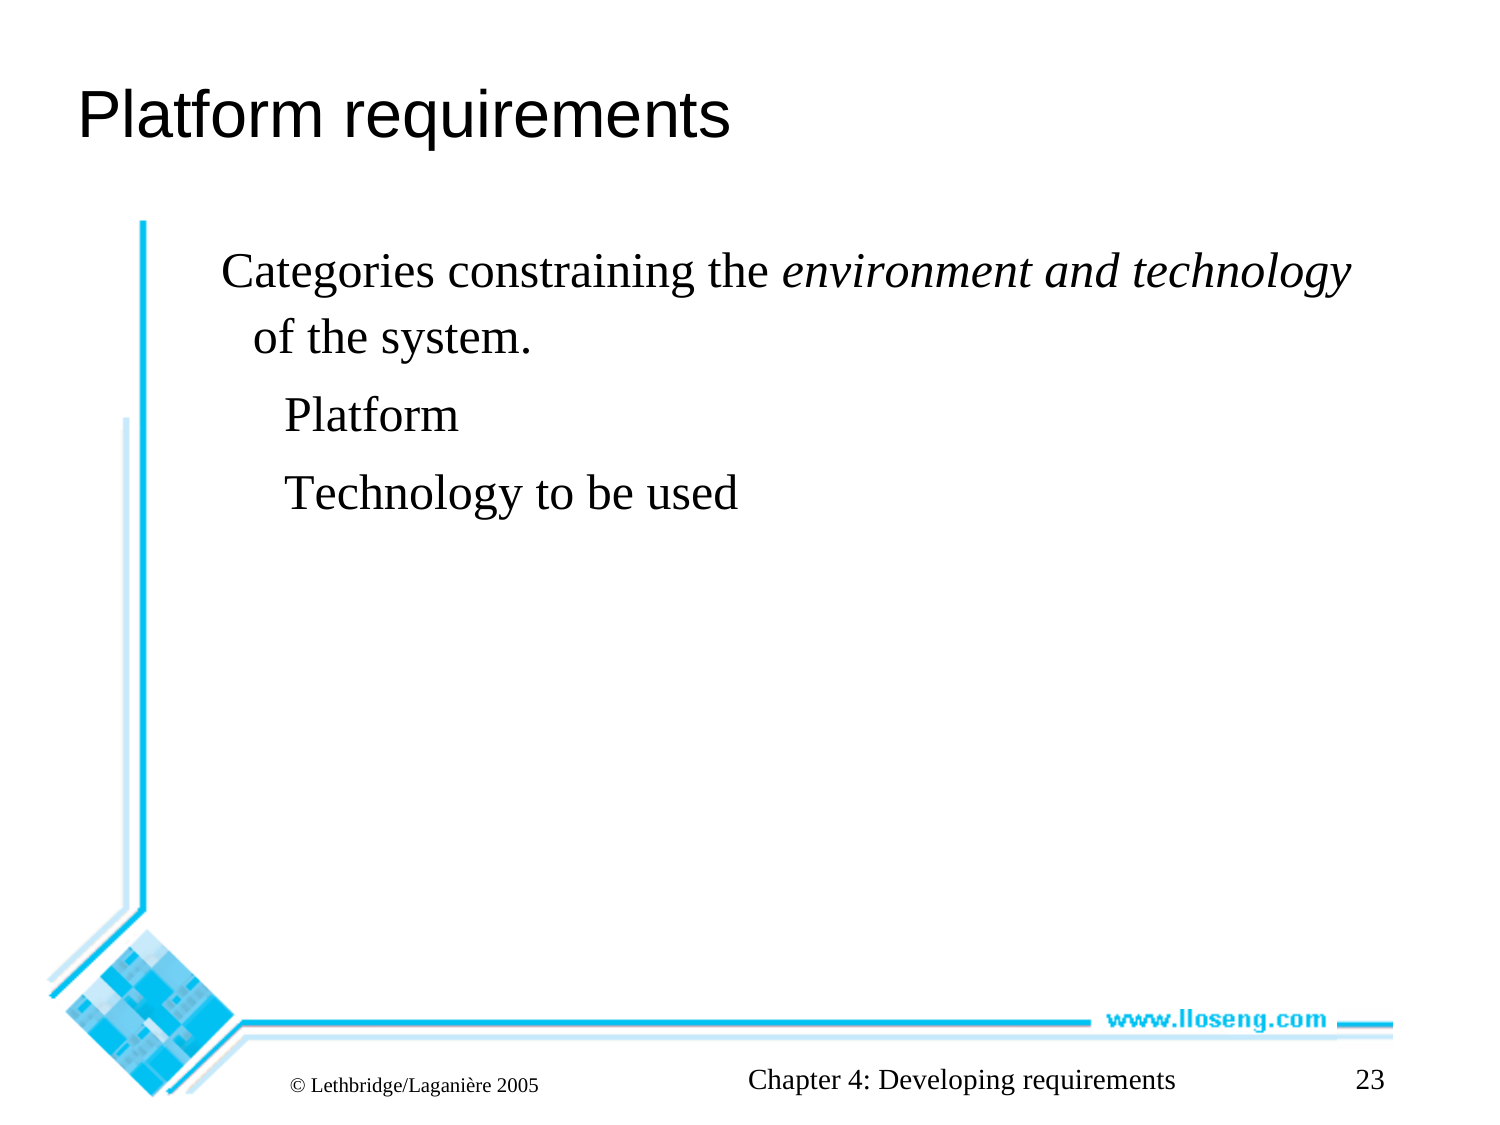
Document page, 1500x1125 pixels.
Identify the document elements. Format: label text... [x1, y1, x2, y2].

text_box © Lethbridge/Laganière 2005 [275, 1062, 601, 1125]
text_box Chapter 4: Developing requirements [624, 1050, 1300, 1125]
list Categories constraining the environment and technology of the system. Platform Technology to be used [174, 224, 1413, 1013]
picture [35, 209, 1393, 1099]
title Platform requirements [62, 37, 1413, 188]
text_box <number> [1325, 1050, 1401, 1125]
